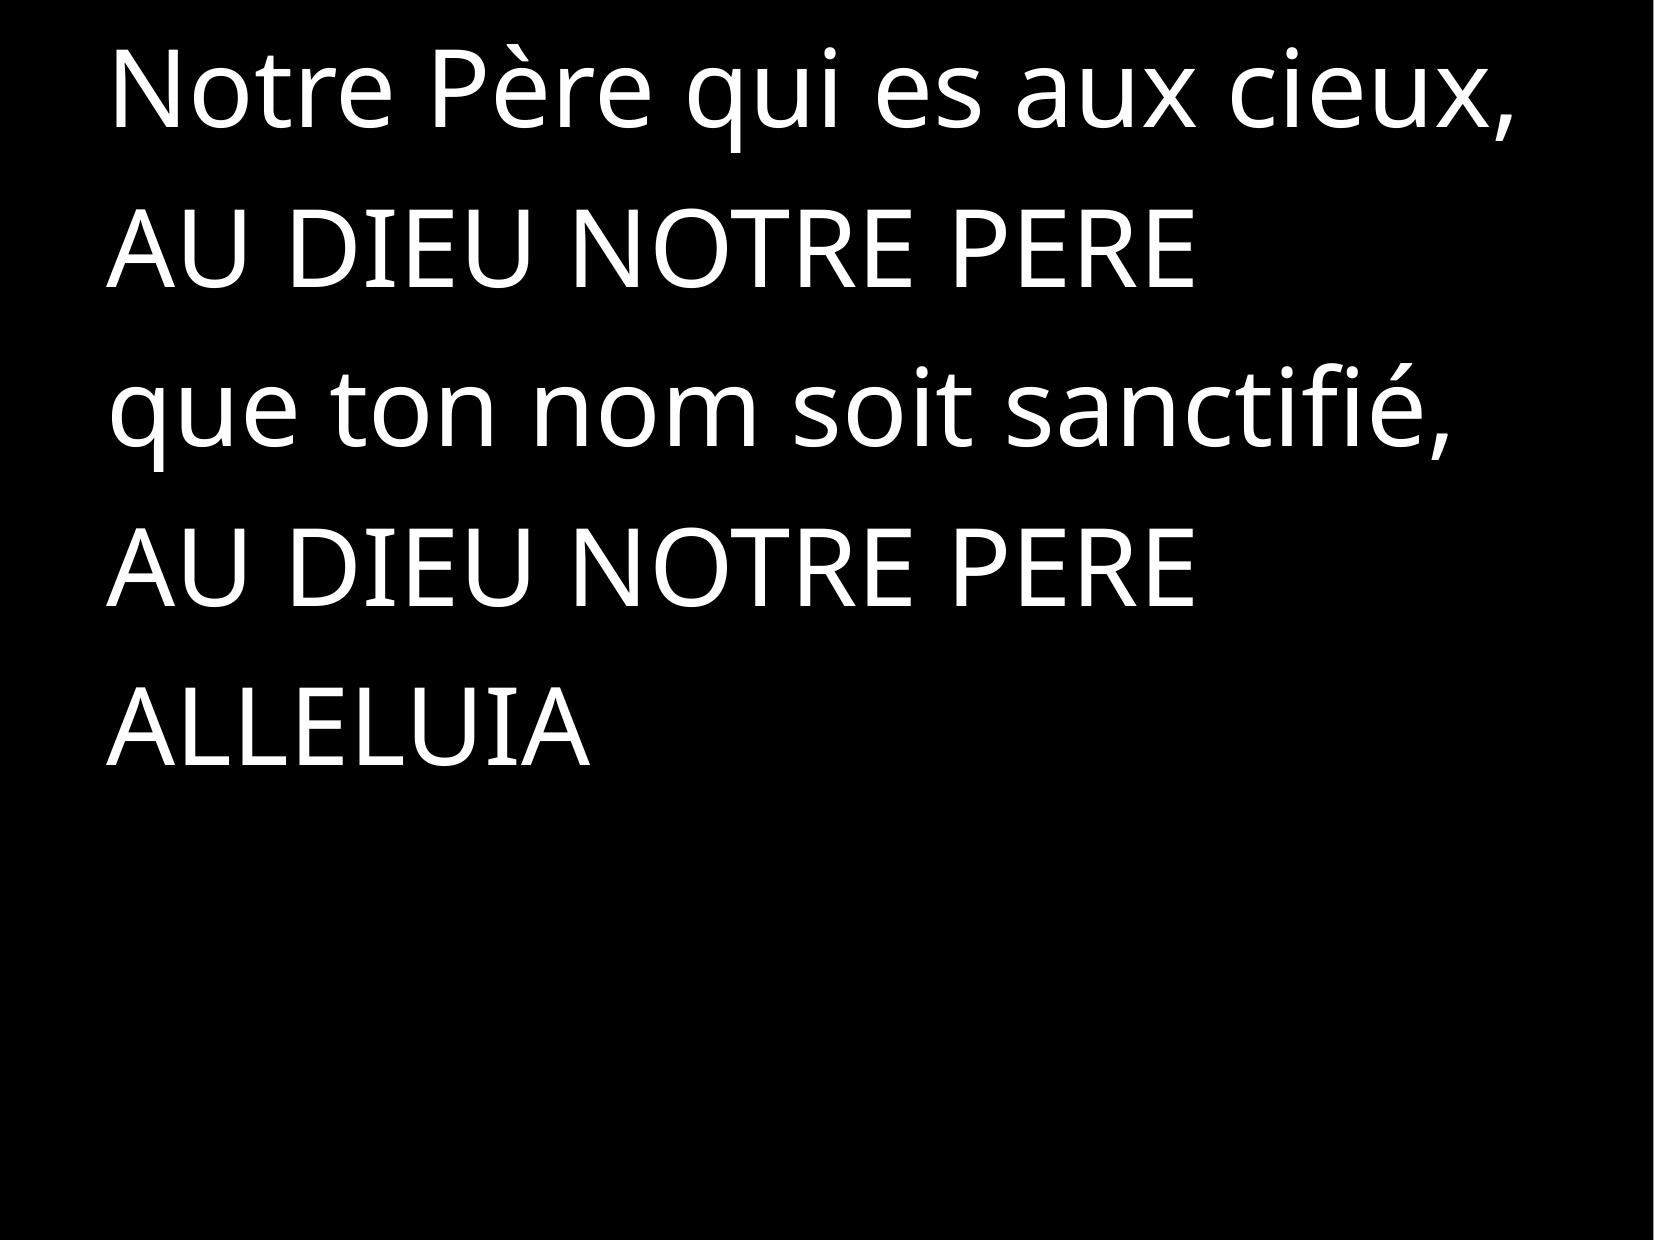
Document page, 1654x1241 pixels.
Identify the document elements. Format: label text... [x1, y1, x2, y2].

list Notre Père qui es aux cieux, AU DIEU NOTRE PERE que ton nom soit sanctifié, AU DIEU NOTRE PERE ALLELUIA [81, 12, 1548, 1111]
